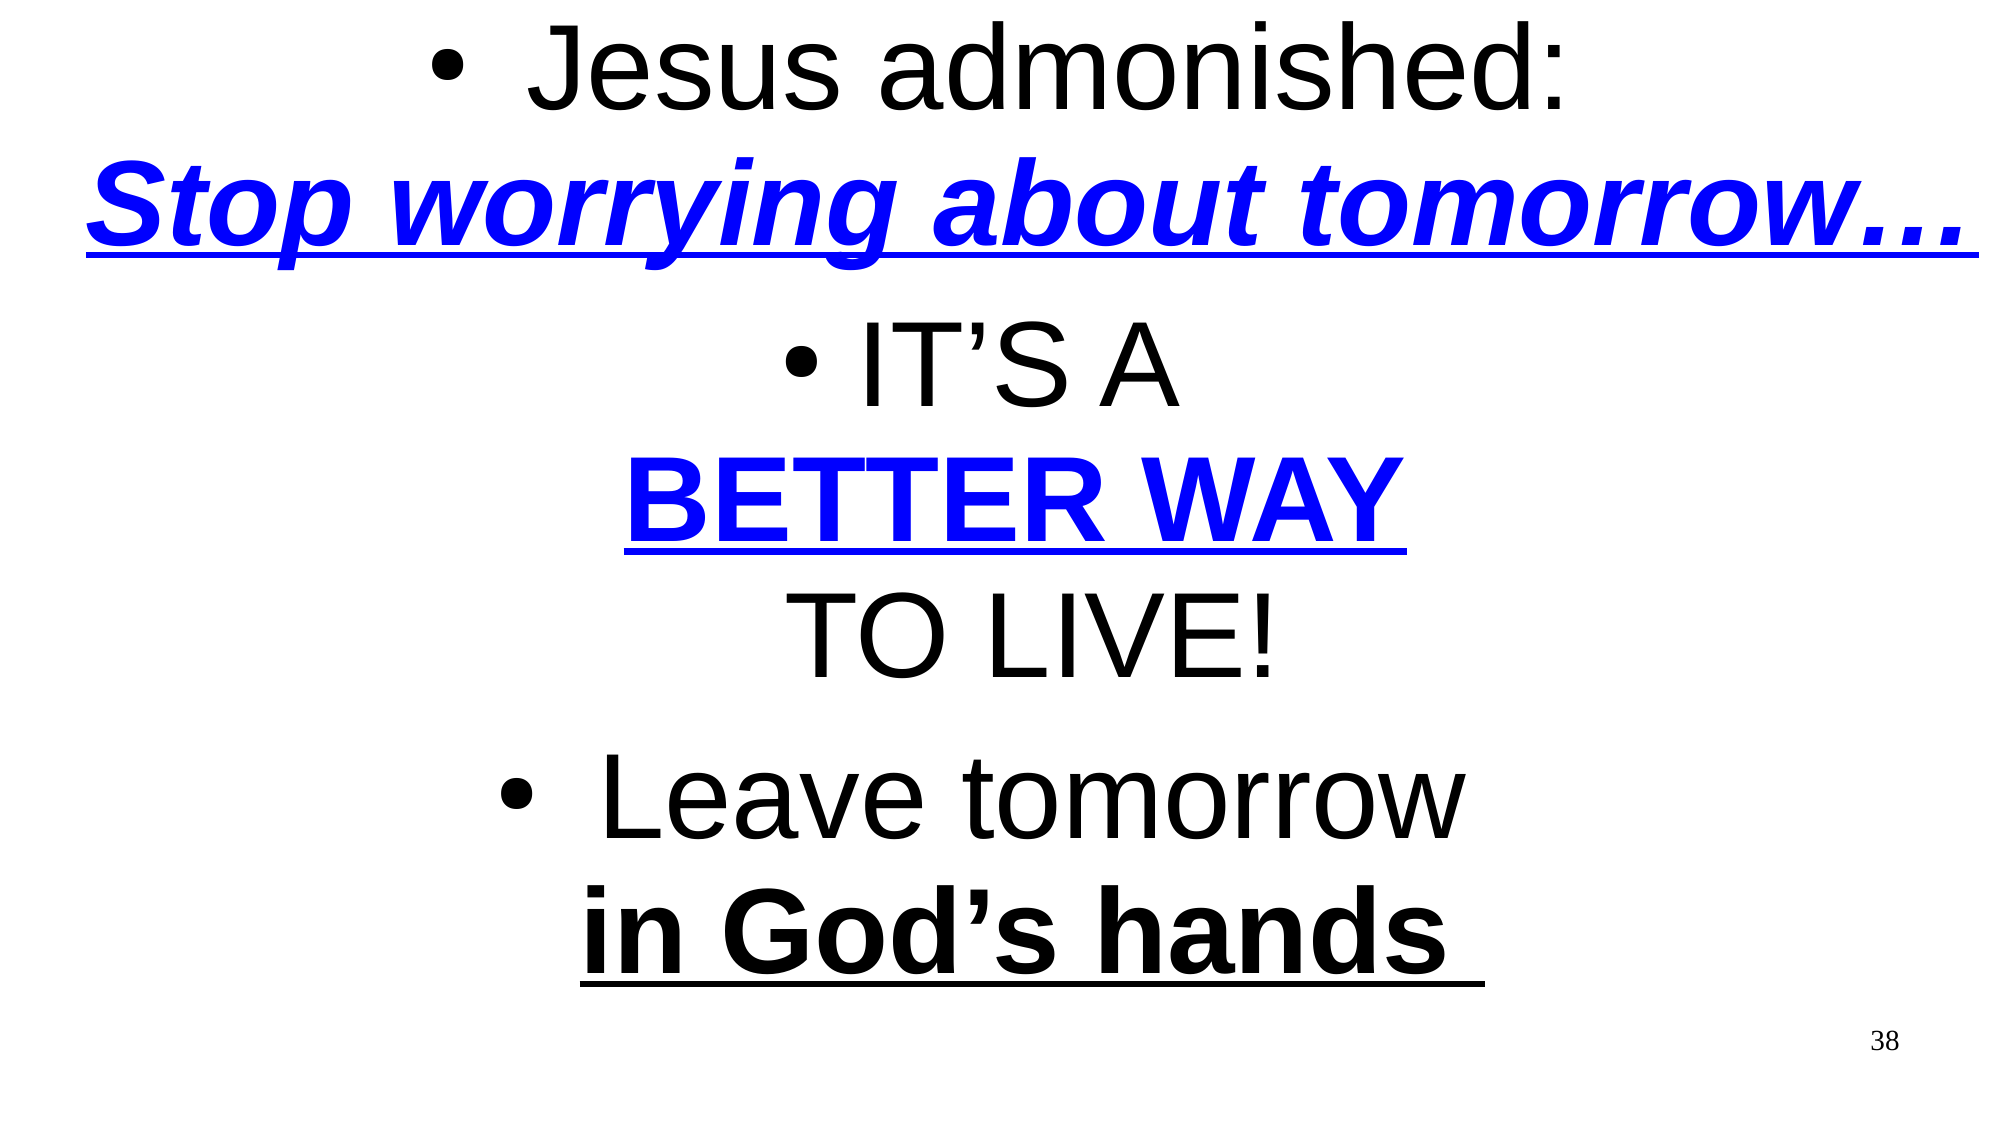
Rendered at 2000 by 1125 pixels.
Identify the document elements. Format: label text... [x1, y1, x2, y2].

list Jesus admonished: Stop worrying about tomorrow… IT’S A BETTER WAY TO LIVE! Leave tomorrow in God’s hands [0, 0, 1996, 1123]
